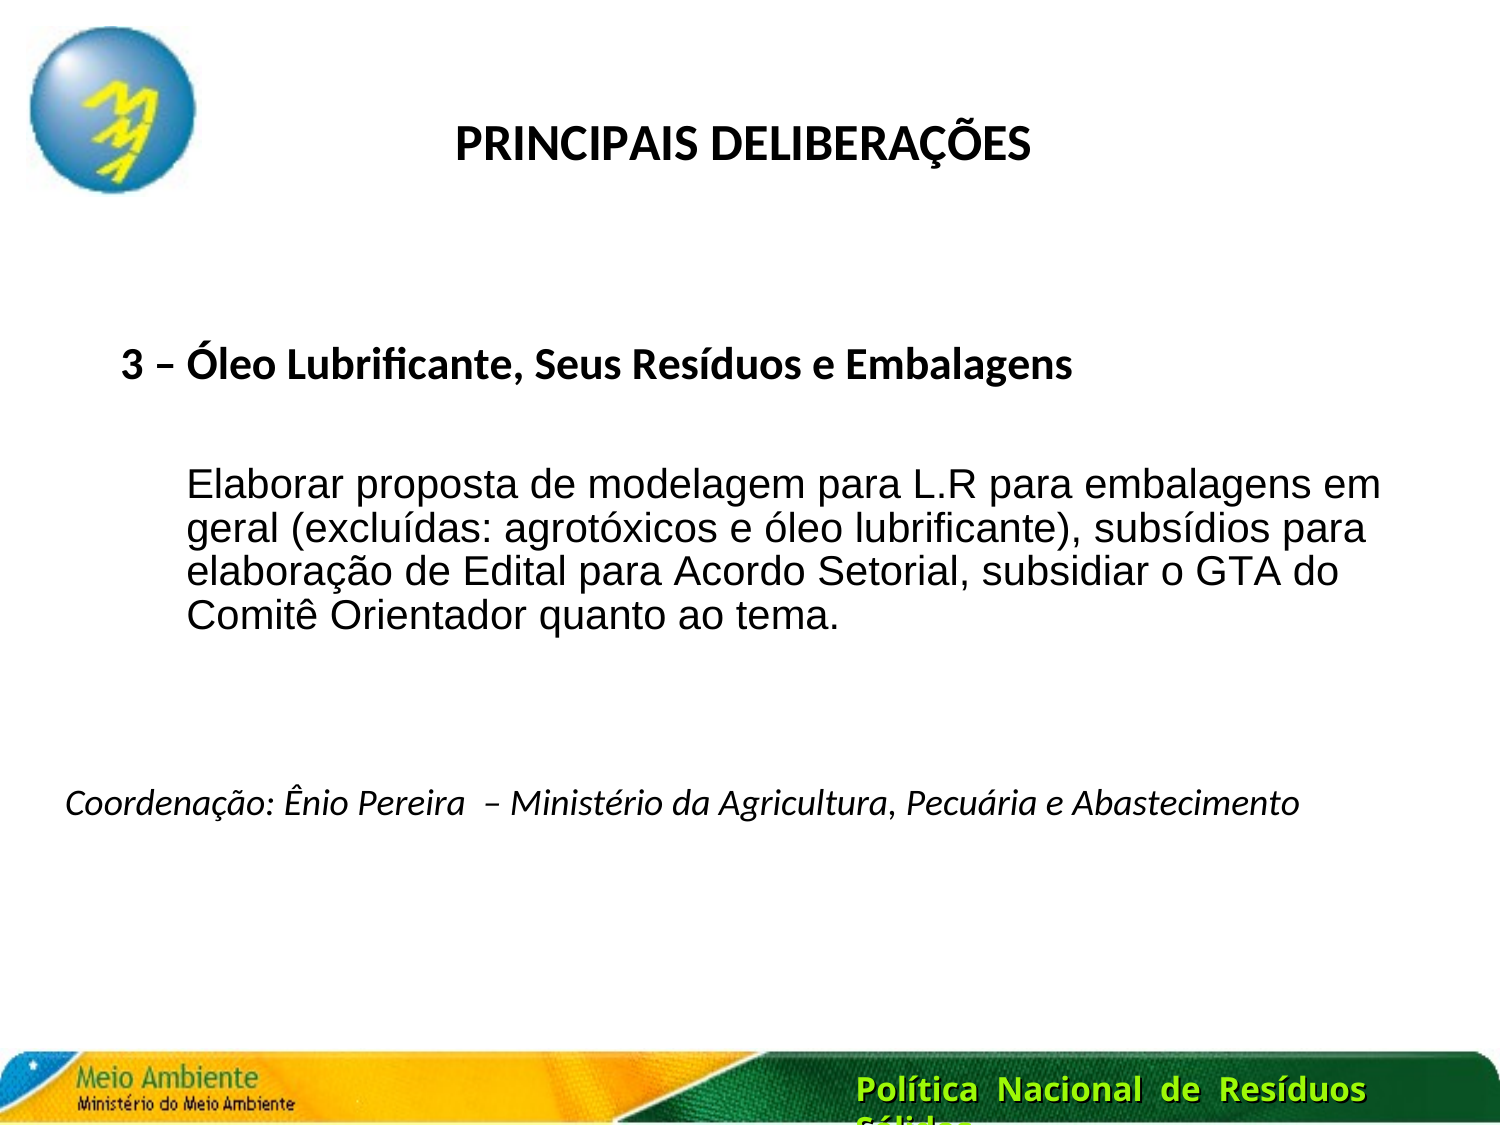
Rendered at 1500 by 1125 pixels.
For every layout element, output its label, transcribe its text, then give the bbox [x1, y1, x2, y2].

picture [26, 26, 202, 197]
picture [29, 1060, 39, 1071]
list 3 – Óleo Lubrificante, Seus Resíduos e Embalagens Elaborar proposta de modelagem para L.R para embalagens em geral (excluídas: agrotóxicos e óleo lubrificante), subsídios para elaboração de Edital para Acordo Setorial, subsidiar o GTA do Comitê Orientador quanto ao tema. Coordenação: Ênio Pereira – Ministério da Agricultura, Pecuária e Abastecimento [64, 265, 1447, 1001]
title PRINCIPAIS DELIBERAÇÕES [75, 44, 1425, 233]
picture [0, 1048, 1500, 1125]
